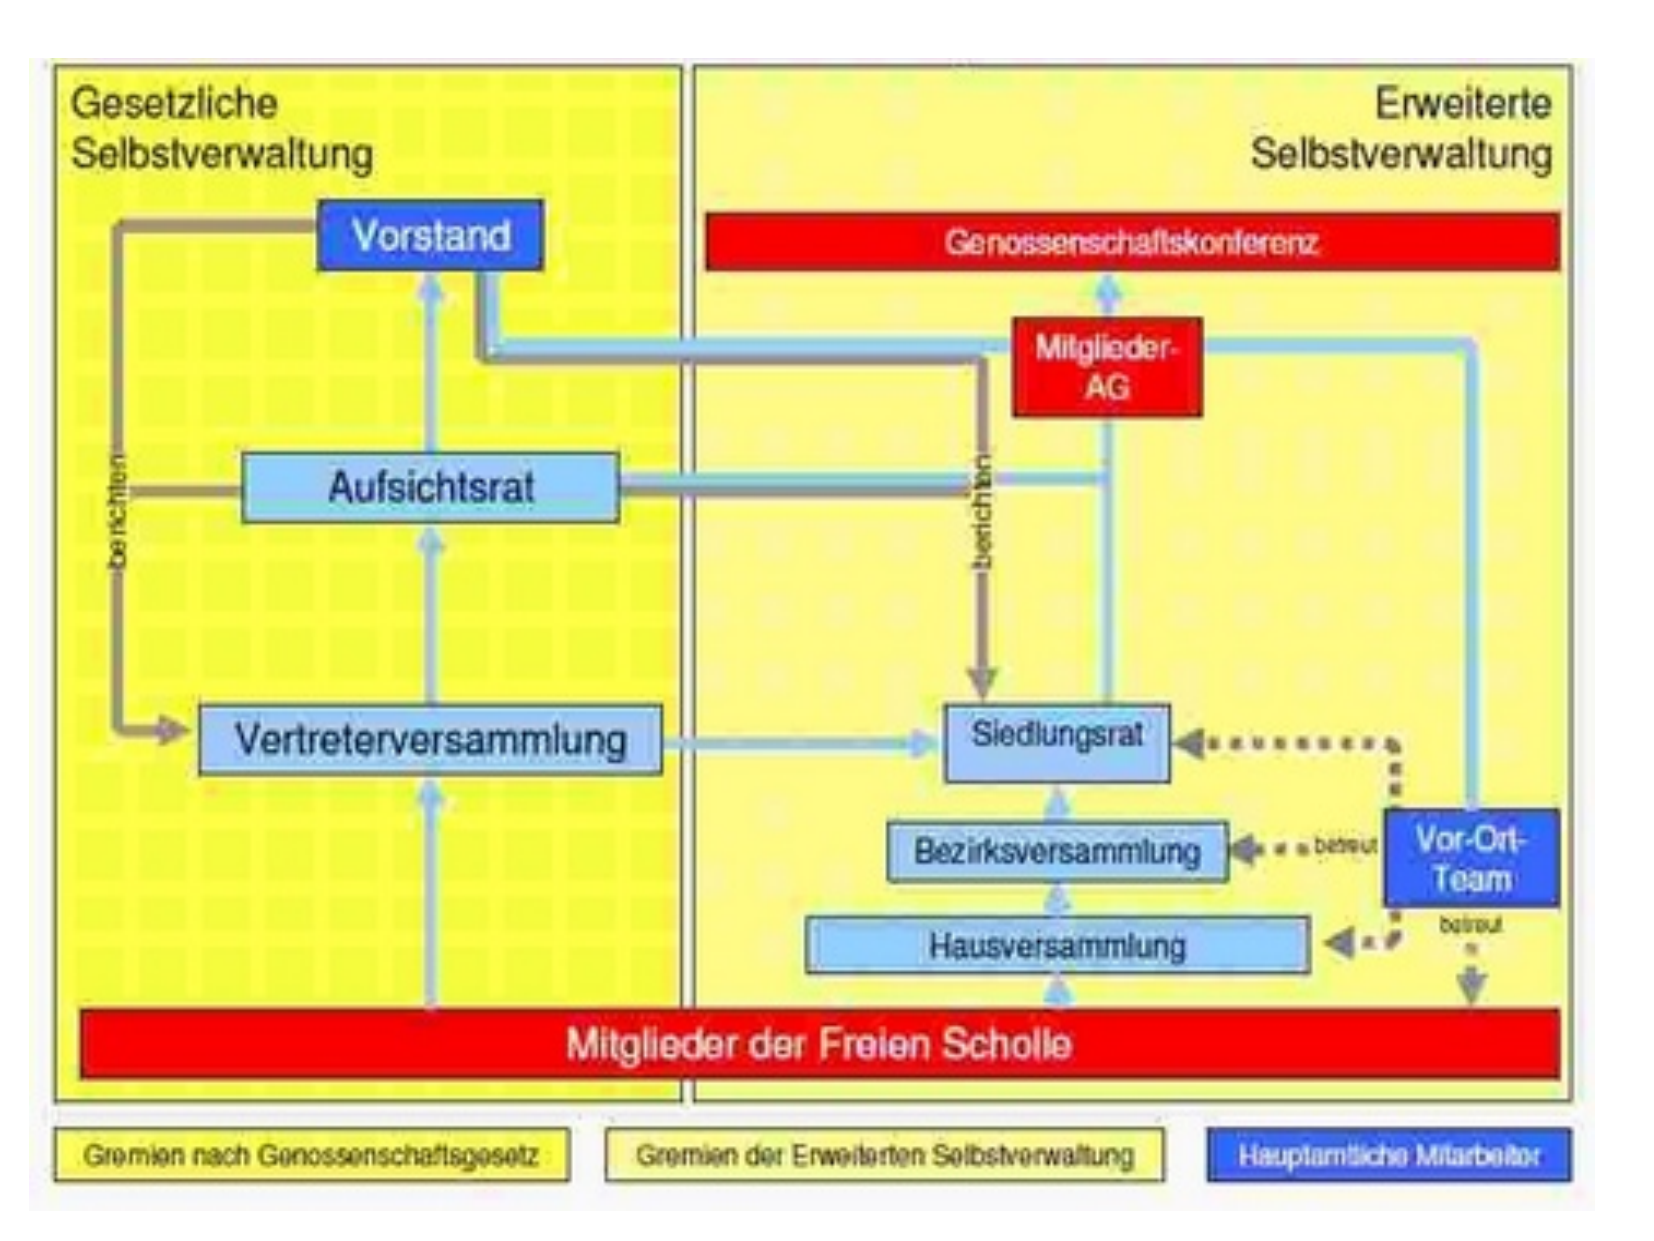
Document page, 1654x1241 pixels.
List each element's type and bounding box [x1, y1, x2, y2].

picture [29, 58, 1595, 1211]
